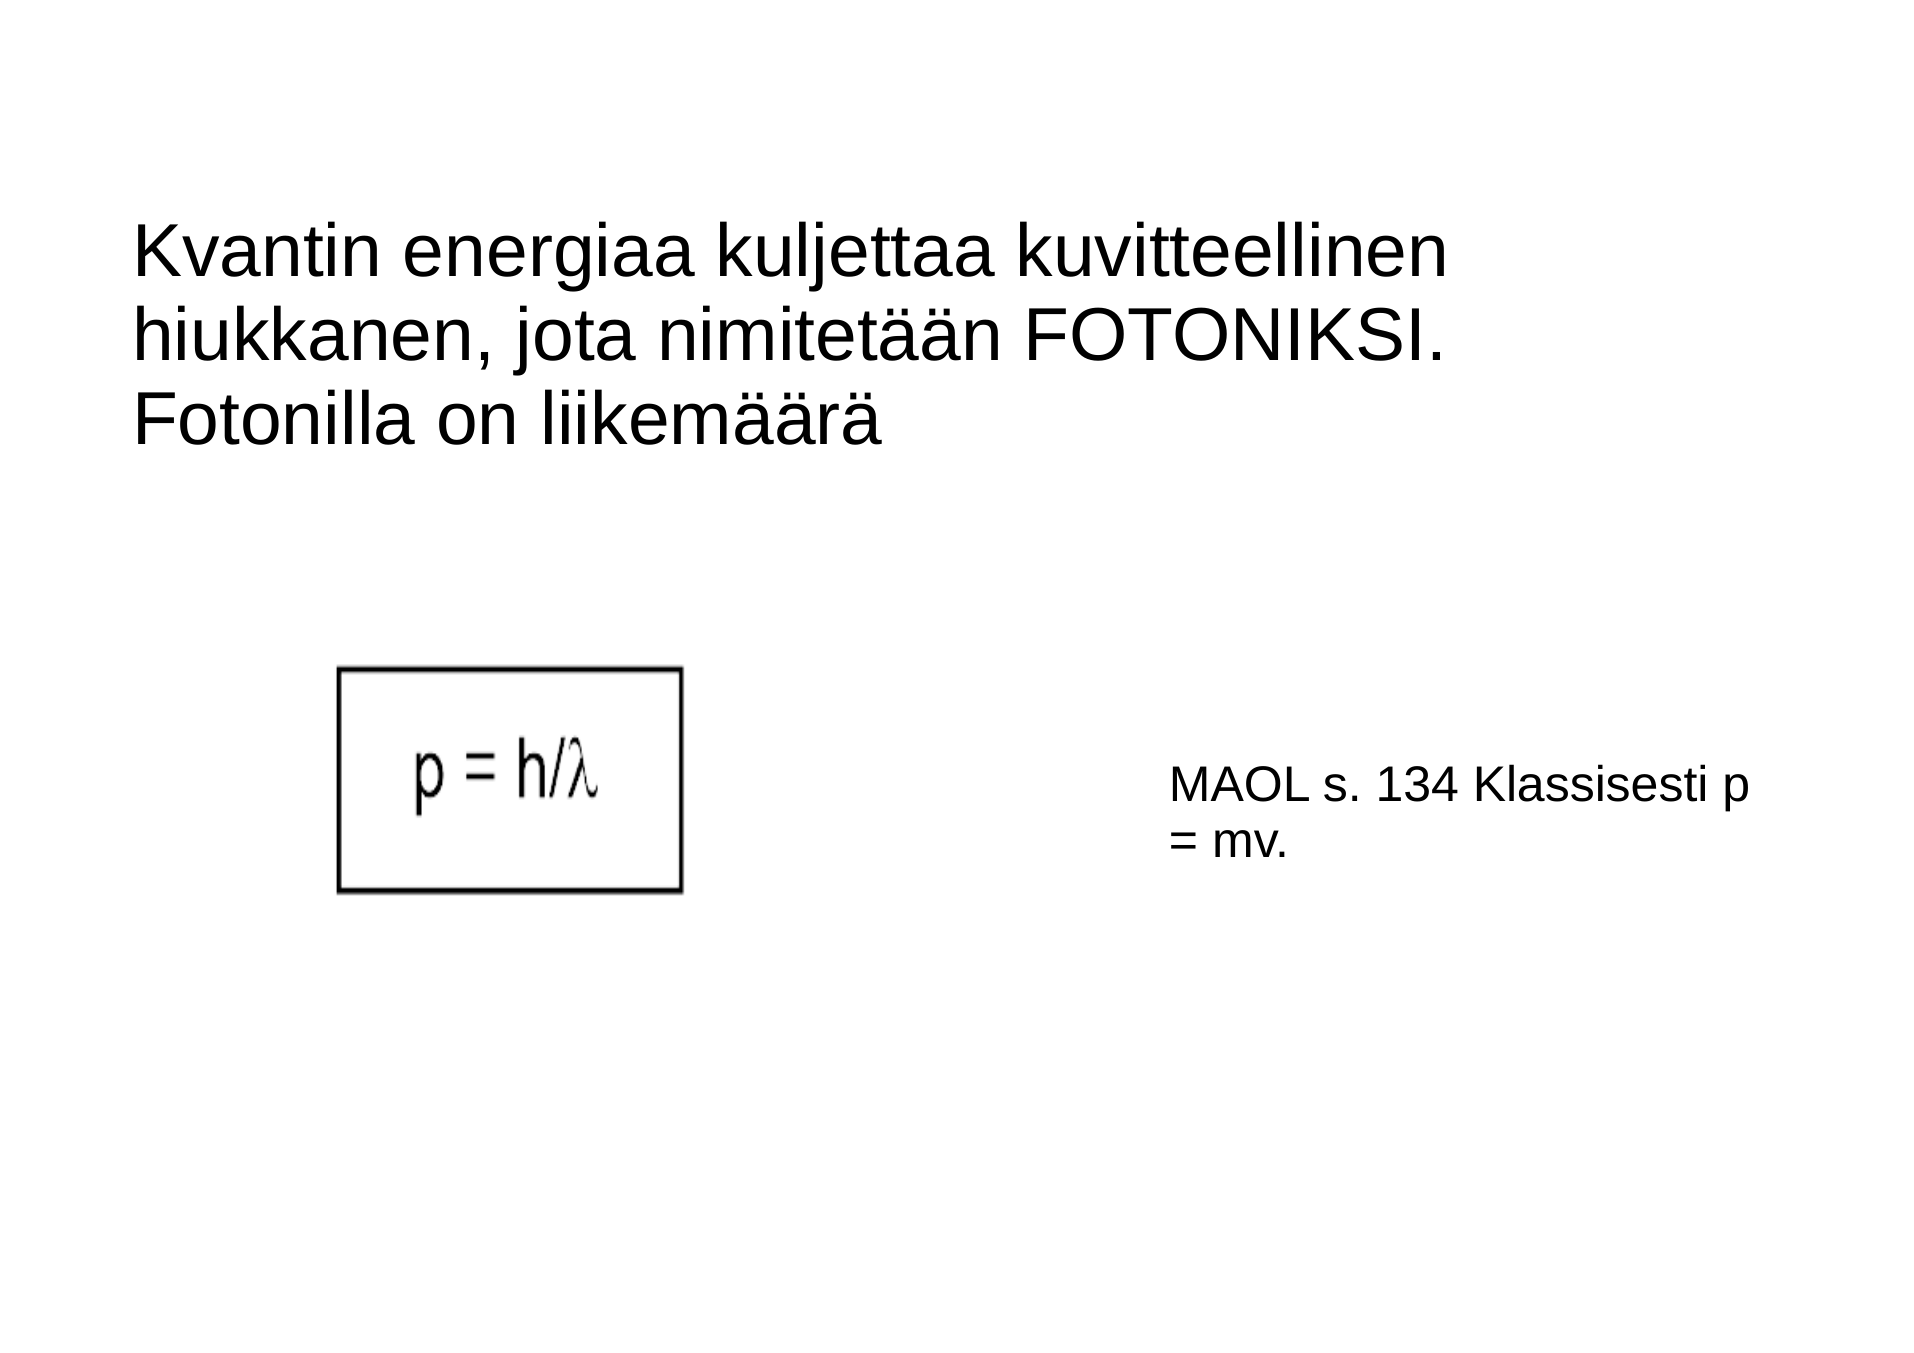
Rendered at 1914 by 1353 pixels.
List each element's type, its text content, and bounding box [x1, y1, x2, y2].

picture [313, 579, 894, 941]
text_box Kvantin energiaa kuljettaa kuvitteellinen hiukkanen, jota nimitetään FOTONIKSI. Fotonilla on liikemäärä [117, 201, 1709, 493]
text_box MAOL s. 134 Klassisesti p = mv. [1154, 749, 1791, 948]
